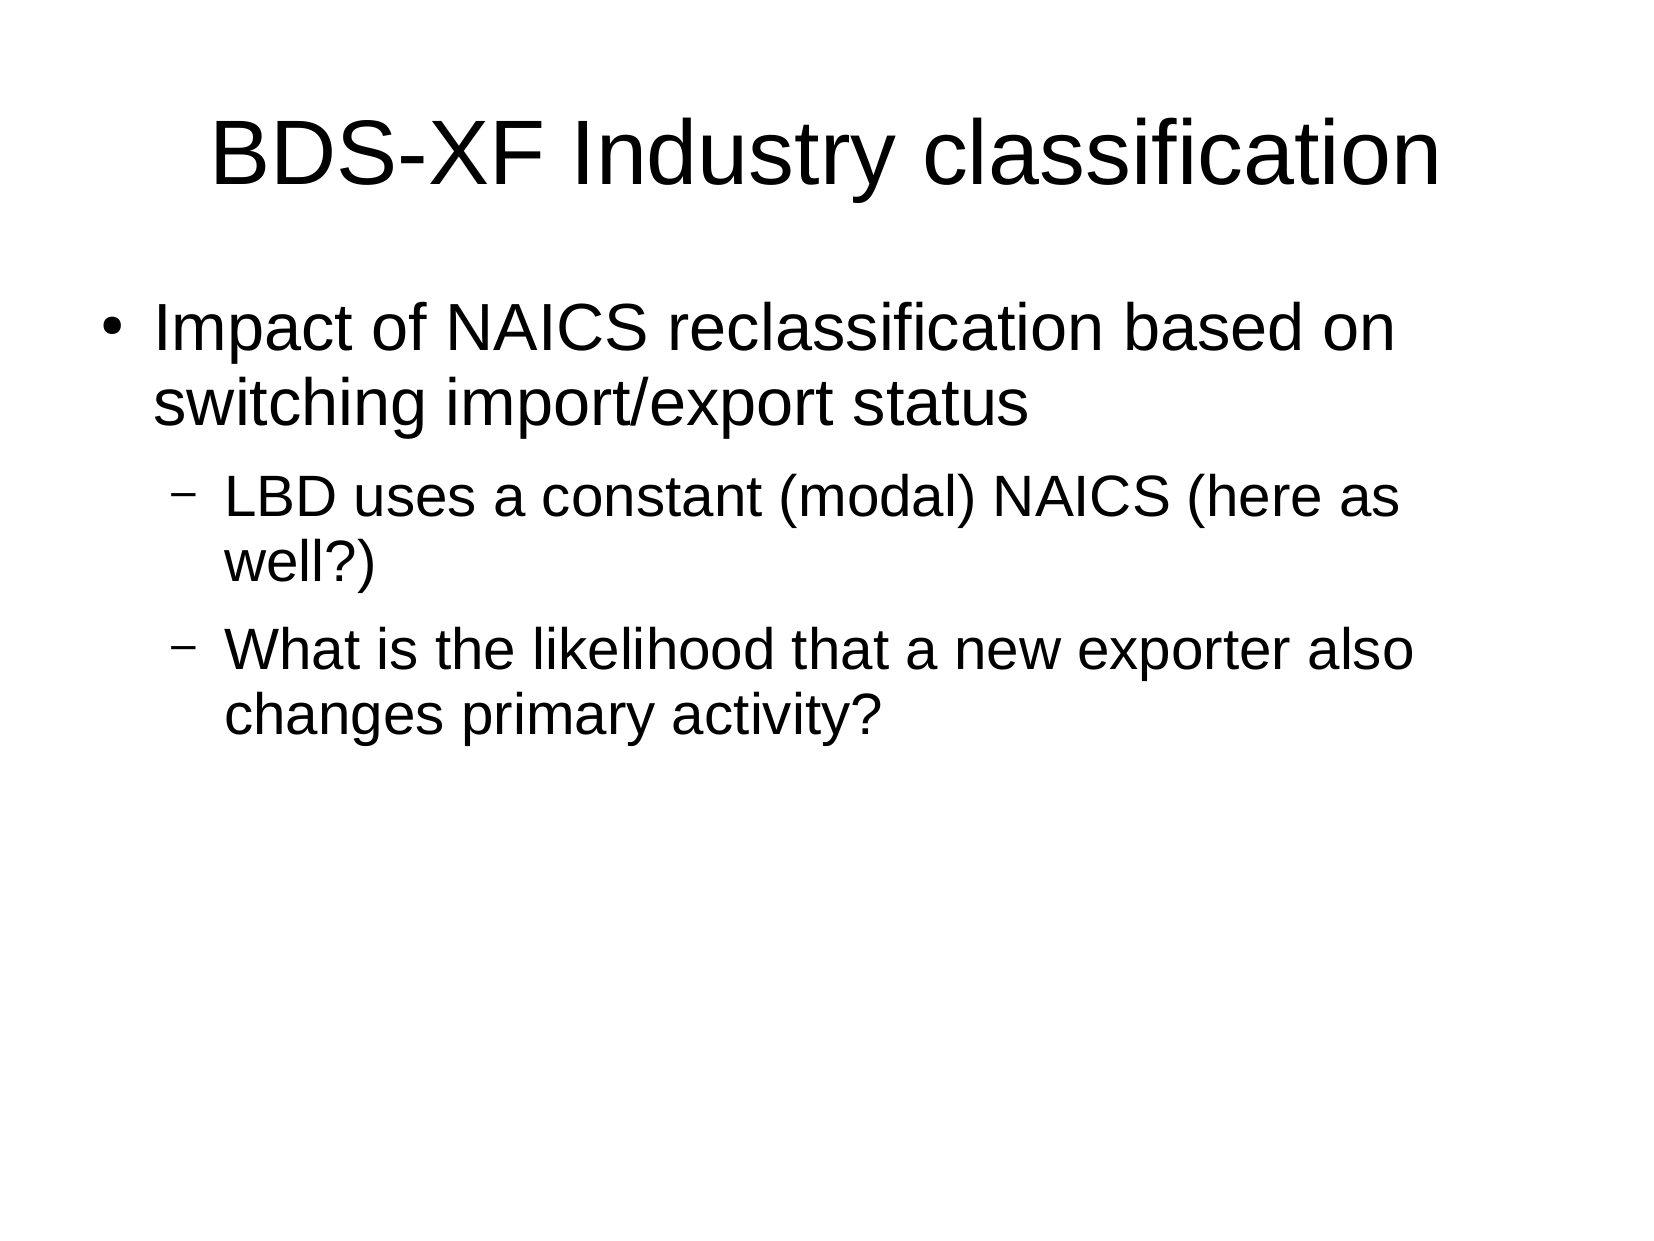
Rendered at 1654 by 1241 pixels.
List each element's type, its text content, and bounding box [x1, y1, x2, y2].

list Impact of NAICS reclassification based on switching import/export status LBD uses a constant (modal) NAICS (here as well?) What is the likelihood that a new exporter also changes primary activity? [82, 290, 1571, 1010]
title BDS-XF Industry classification [82, 49, 1571, 257]
